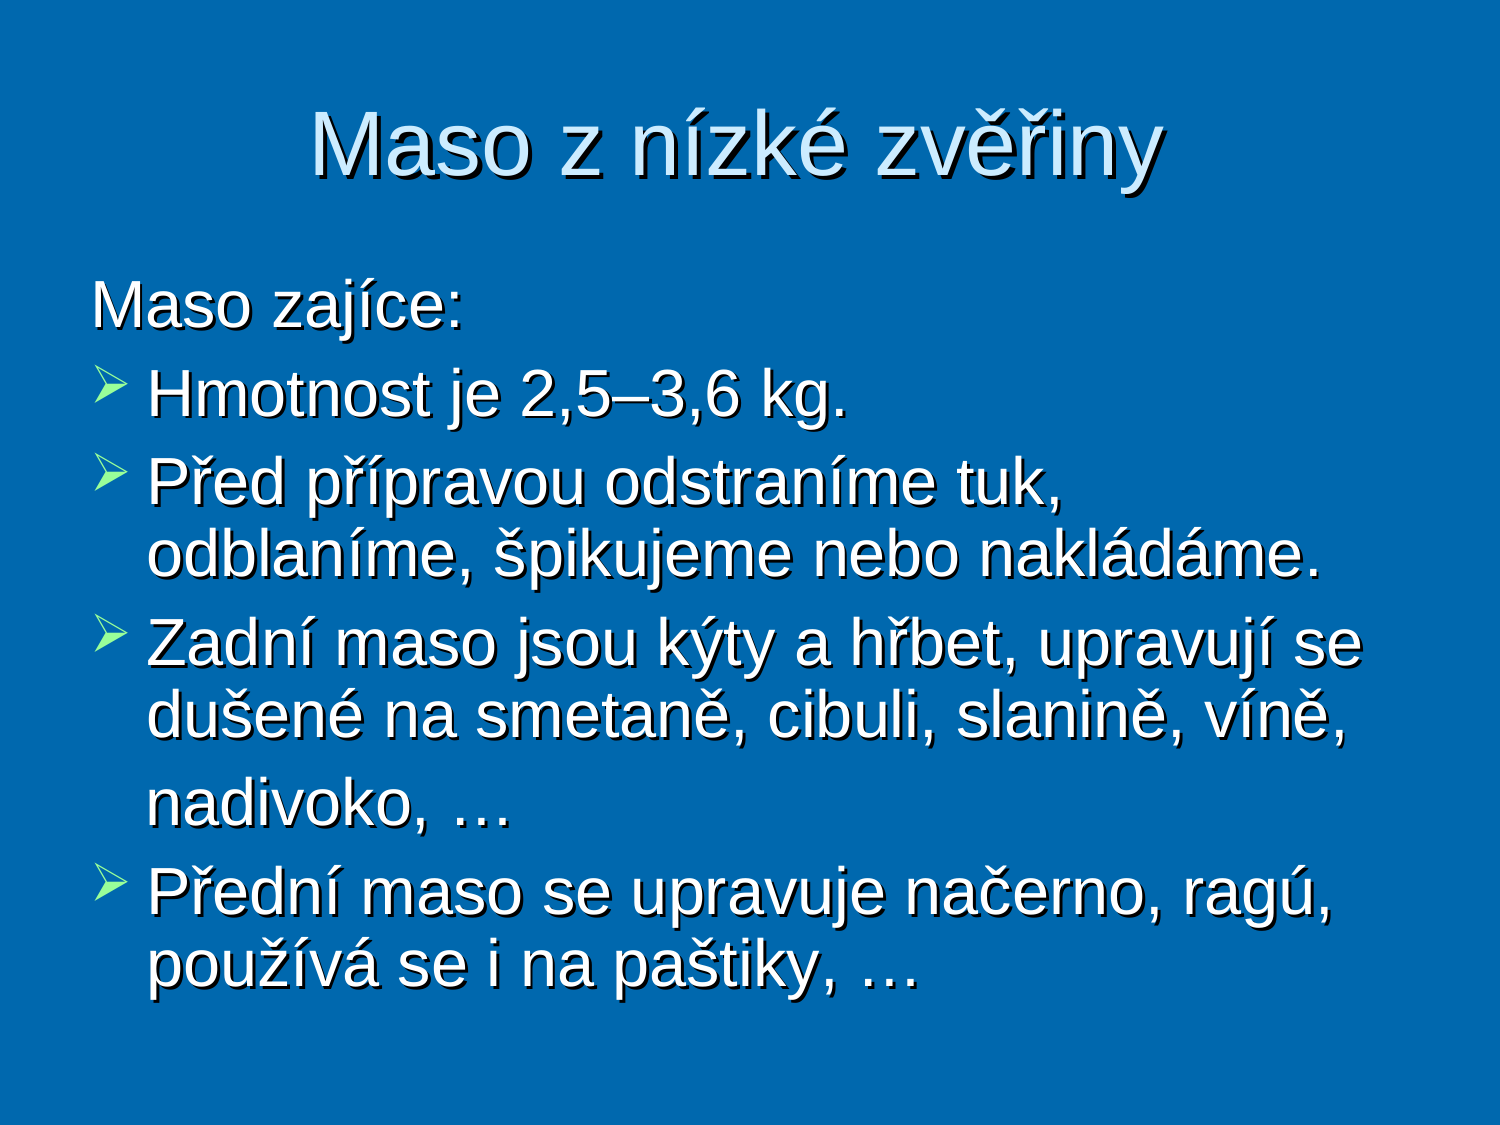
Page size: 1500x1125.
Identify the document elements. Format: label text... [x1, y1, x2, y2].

title Maso z nízké zvěřiny [75, 45, 1426, 233]
list Maso zajíce: Hmotnost je 2,5–3,6 kg. Před přípravou odstraníme tuk, odblaníme, špikujeme nebo nakládáme. Zadní maso jsou kýty a hřbet, upravují se dušené na smetaně, cibuli, slanině, víně, nadivoko, … Přední maso se upravuje načerno, ragú, používá se i na paštiky, … [74, 262, 1424, 1071]
